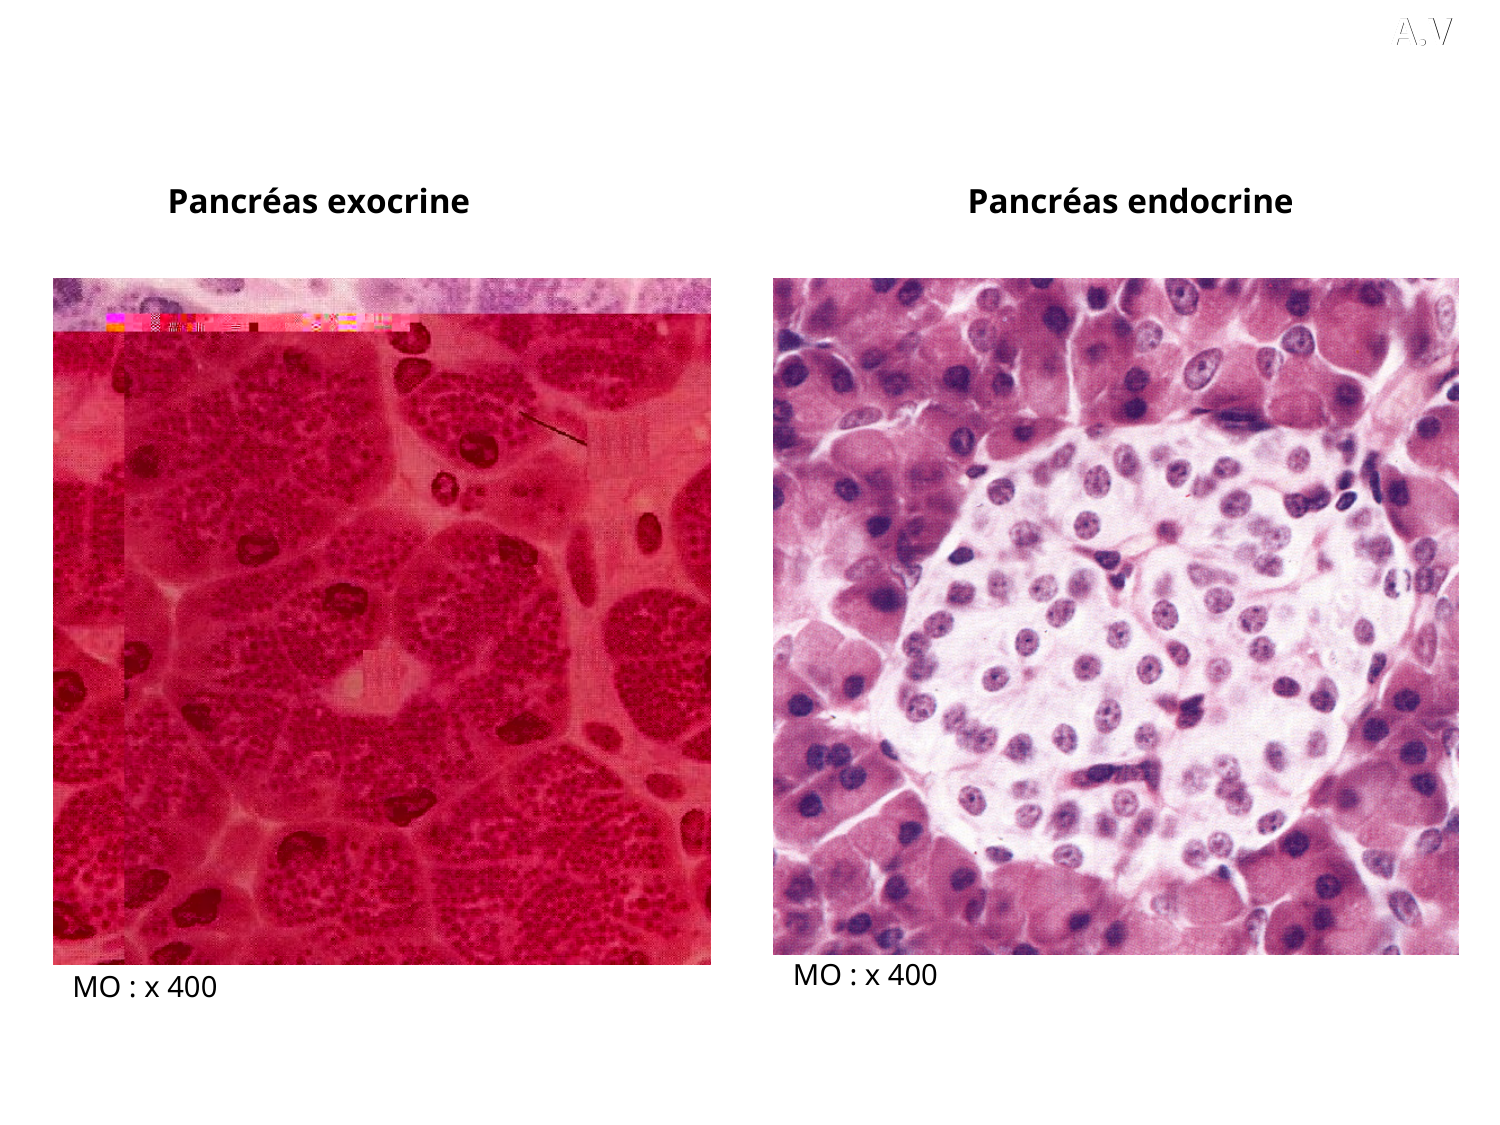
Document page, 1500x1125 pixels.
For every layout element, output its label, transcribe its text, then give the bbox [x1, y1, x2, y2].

picture [773, 278, 1459, 955]
picture [53, 278, 711, 965]
text_box Pancréas exocrine [153, 172, 486, 228]
text_box A.V [1375, 0, 1500, 61]
text_box MO : x 400 [778, 940, 964, 1001]
text_box Pancréas endocrine [952, 172, 1310, 228]
text_box MO : x 400 [57, 952, 244, 1013]
